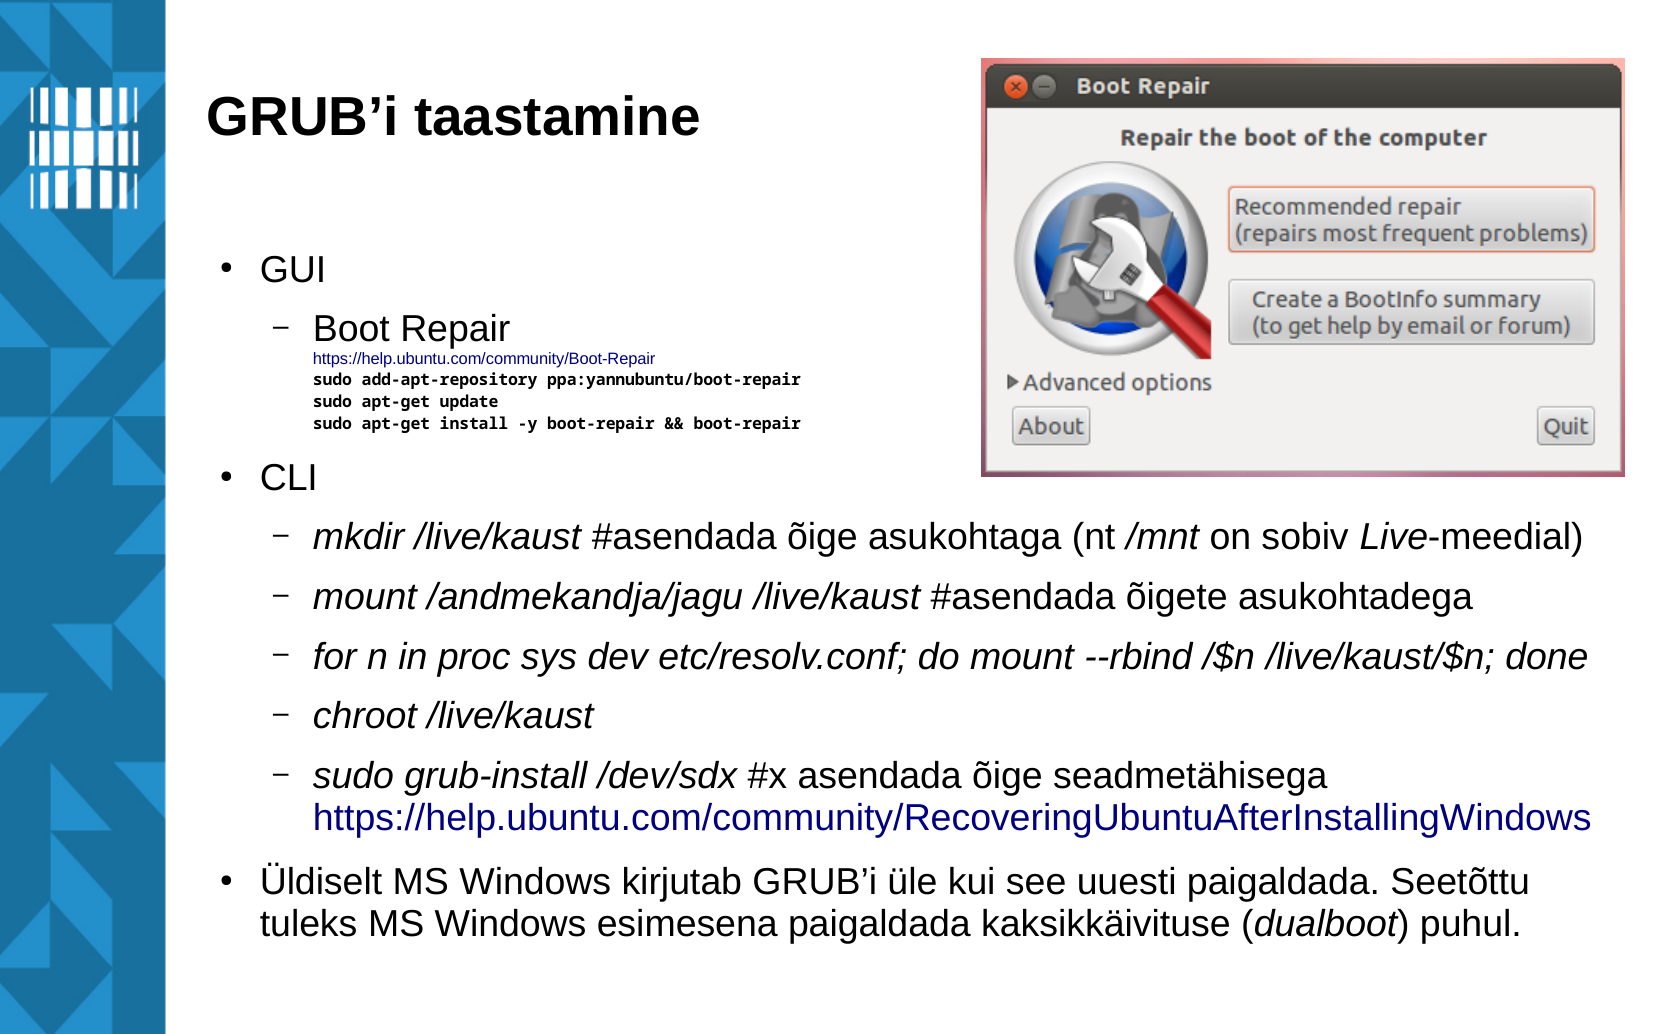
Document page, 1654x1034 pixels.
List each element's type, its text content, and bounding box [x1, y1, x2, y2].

picture [981, 58, 1625, 477]
title GRUB’i taastamine [206, 13, 975, 219]
list GUI Boot Repair https://help.ubuntu.com/community/Boot-Repair sudo add-apt-repository ppa:yannubuntu/boot-repair sudo apt-get update sudo apt-get install -y boot-repair && boot-repair CLI mkdir /live/kaust #asendada õige asukohtaga (nt /mnt on sobiv Live-meedial) mount /andmekandja/jagu /live/kaust #asendada õigete asukohtadega for n in proc sys dev etc/resolv.conf; do mount --rbind /$n /live/kaust/$n; done chroot /live/kaust sudo grub-install /dev/sdx #x asendada õige seadmetähisega https://help.ubuntu.com/community/RecoveringUbuntuAfterInstallingWindows Üldiselt MS Windows kirjutab GRUB’i üle kui see uuesti paigaldada. Seetõttu tuleks MS Windows esimesena paigaldada kaksikkäivituse (dualboot) puhul. [206, 248, 1625, 945]
